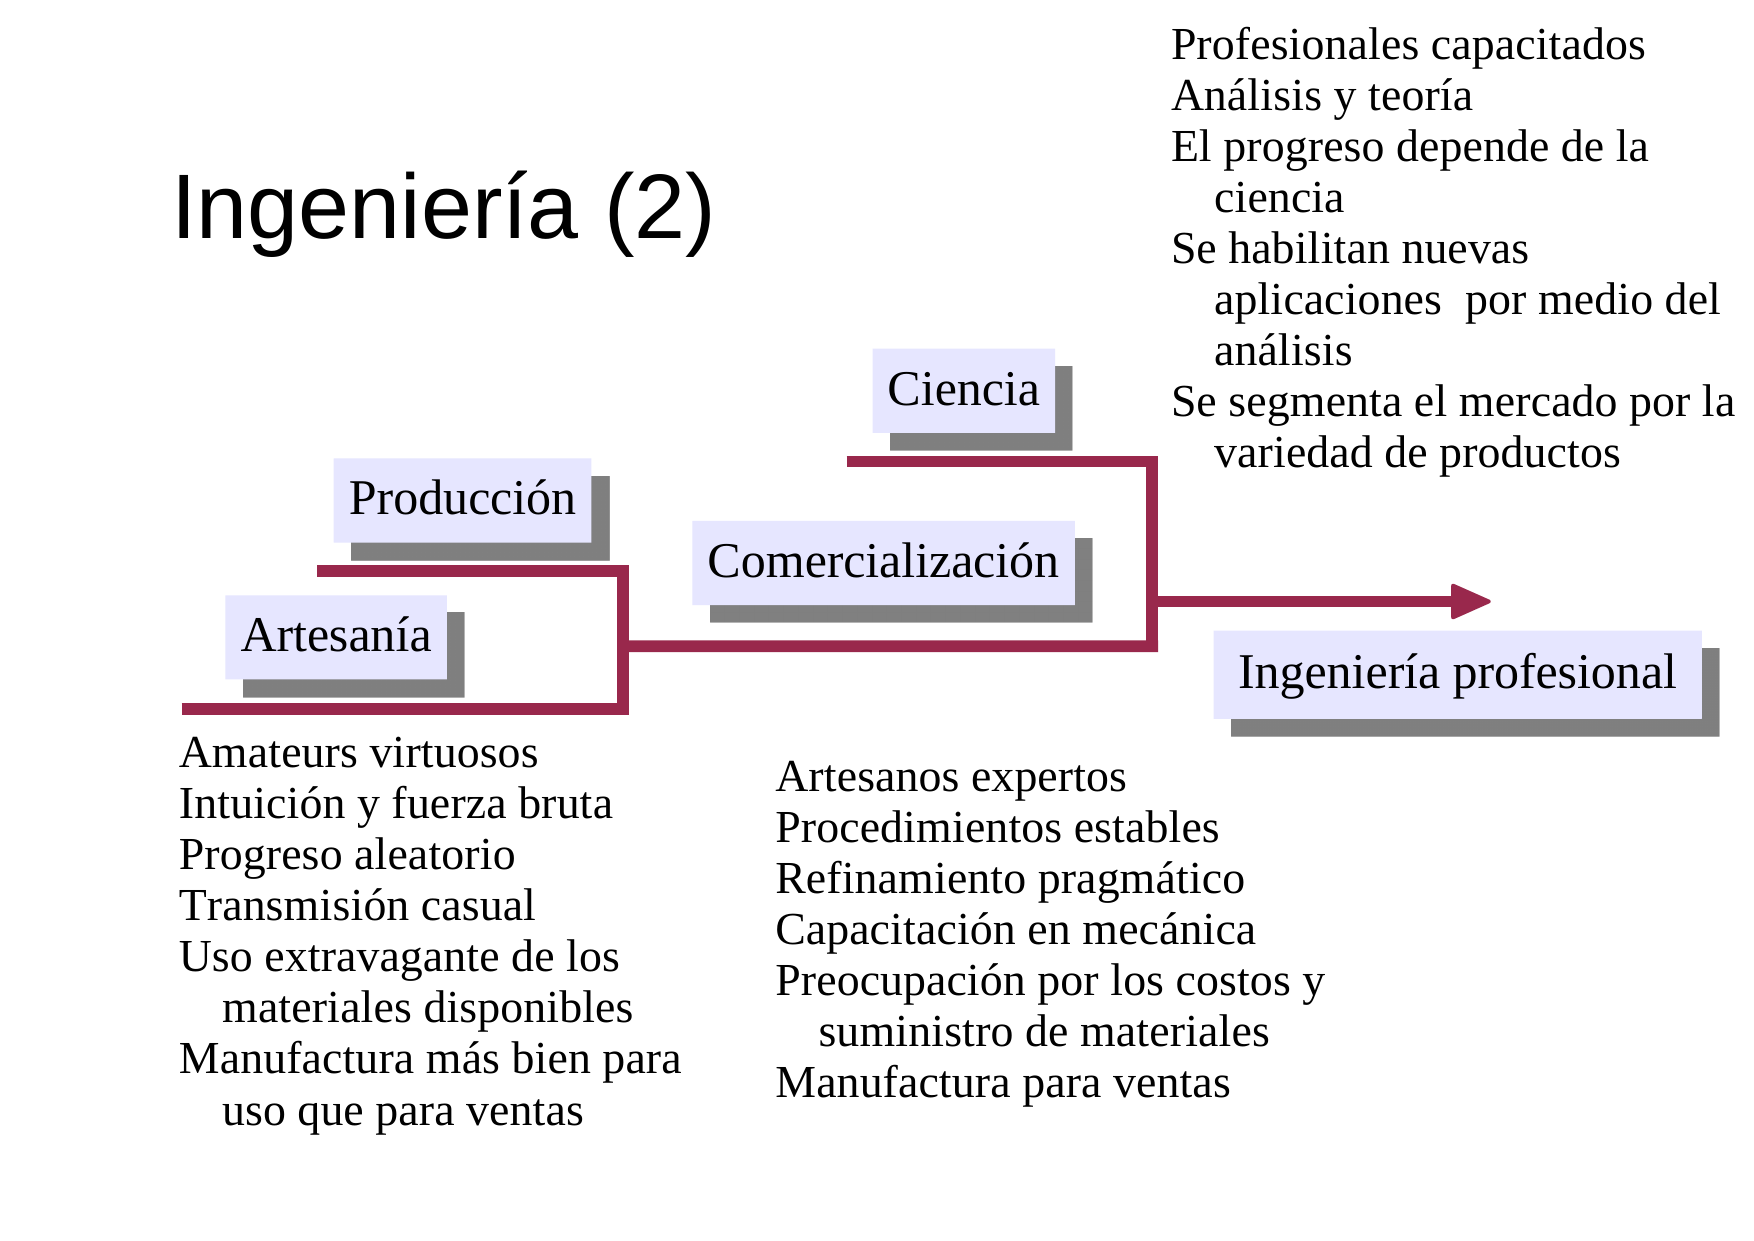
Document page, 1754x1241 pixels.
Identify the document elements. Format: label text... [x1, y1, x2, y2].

text_box Ingeniería profesional [1213, 630, 1702, 719]
text_box Producción [333, 458, 592, 543]
text_box Comercialización [692, 520, 1075, 606]
text_box Profesionales capacitados Análisis y teoría El progreso depende de la ciencia Se habilitan nuevas aplicaciones por medio del análisis Se segmenta el mercado por la variedad de productos [1171, 18, 1752, 590]
text_box Amateurs virtuosos Intuición y fuerza bruta Progreso aleatorio Transmisión casual Uso extravagante de los materiales disponibles Manufactura más bien para uso que para ventas [178, 726, 726, 1235]
title Ingeniería (2) [168, 95, 1171, 318]
text_box Artesanos expertos Procedimientos estables Refinamiento pragmático Capacitación en mecánica Preocupación por los costos y suministro de materiales Manufactura para ventas [775, 750, 1356, 1195]
text_box Ciencia [872, 348, 1056, 433]
text_box Artesanía [225, 595, 447, 680]
